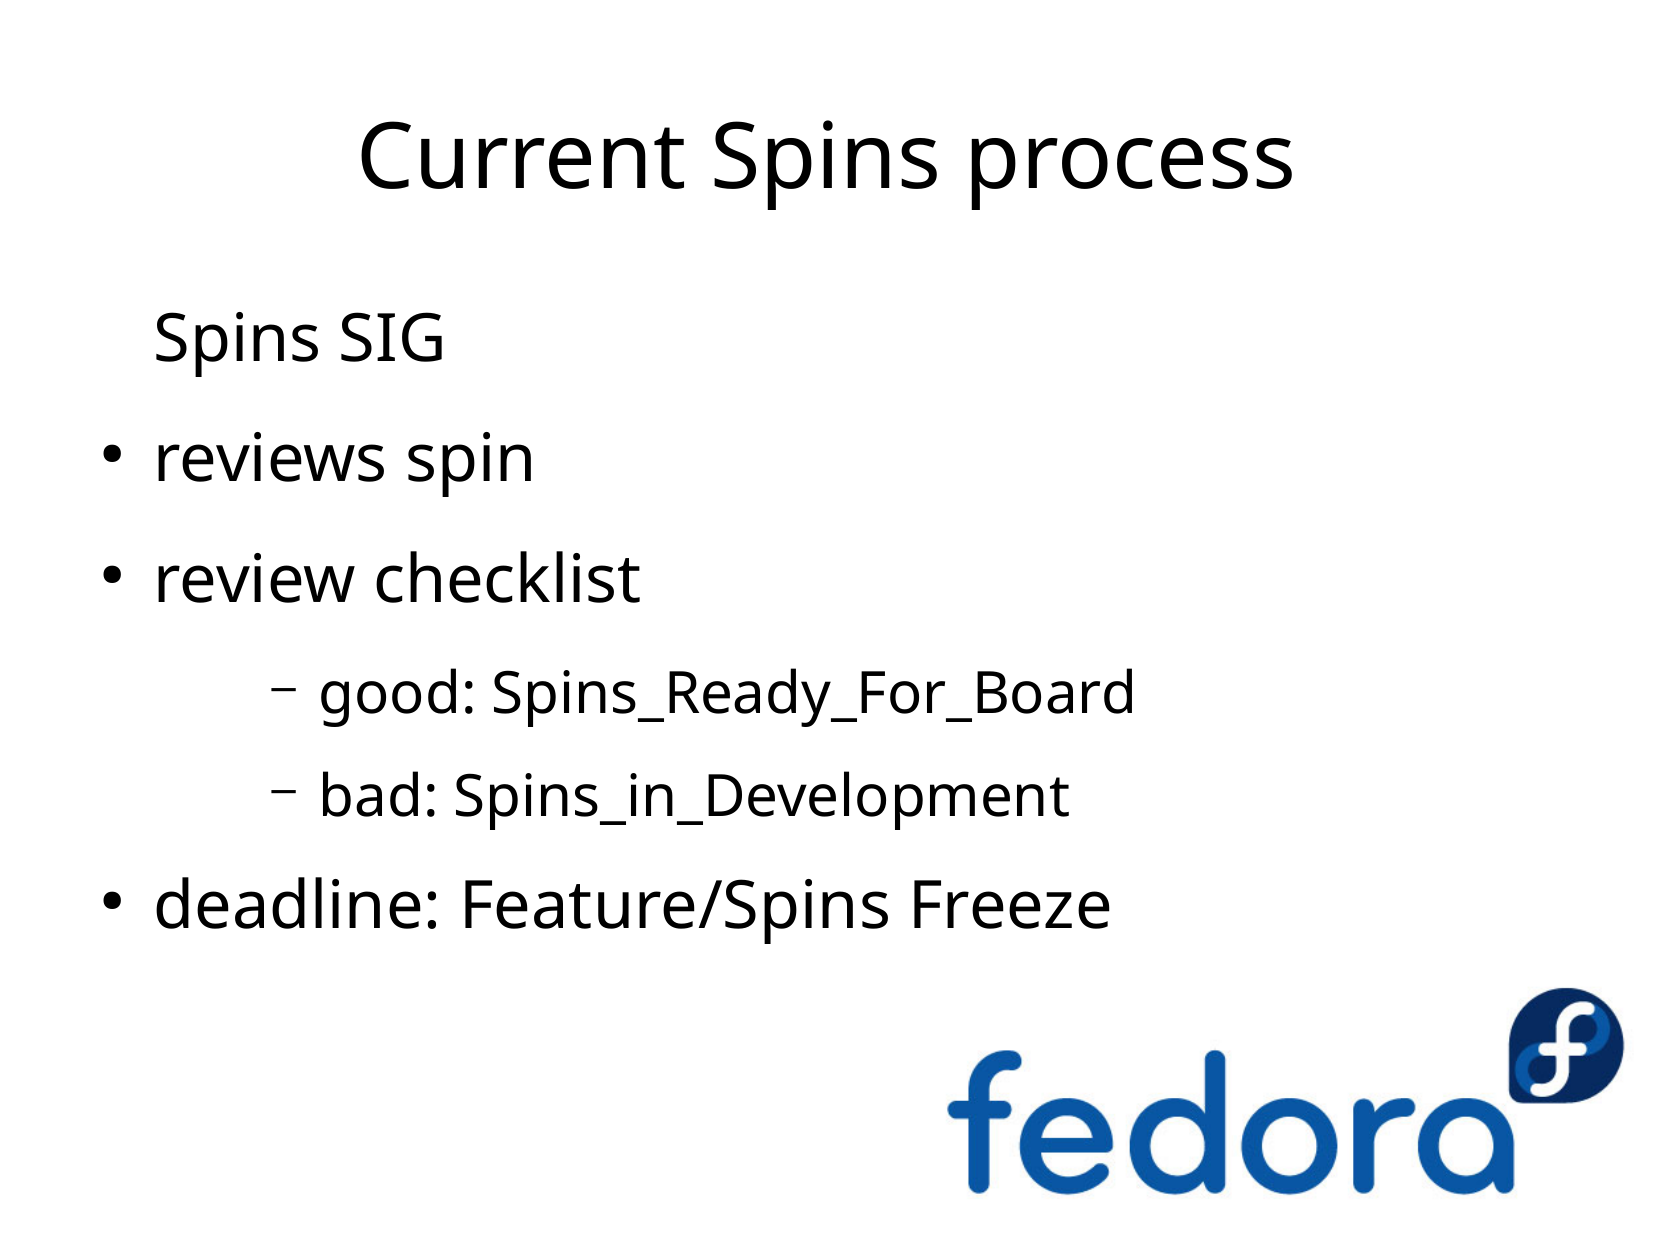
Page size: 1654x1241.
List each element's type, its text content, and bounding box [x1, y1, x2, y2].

picture [925, 967, 1639, 1223]
list Spins SIG reviews spin review checklist good: Spins_Ready_For_Board bad: Spins_in_Development deadline: Feature/Spins Freeze [82, 290, 1571, 1109]
title Current Spins process [82, 49, 1571, 257]
